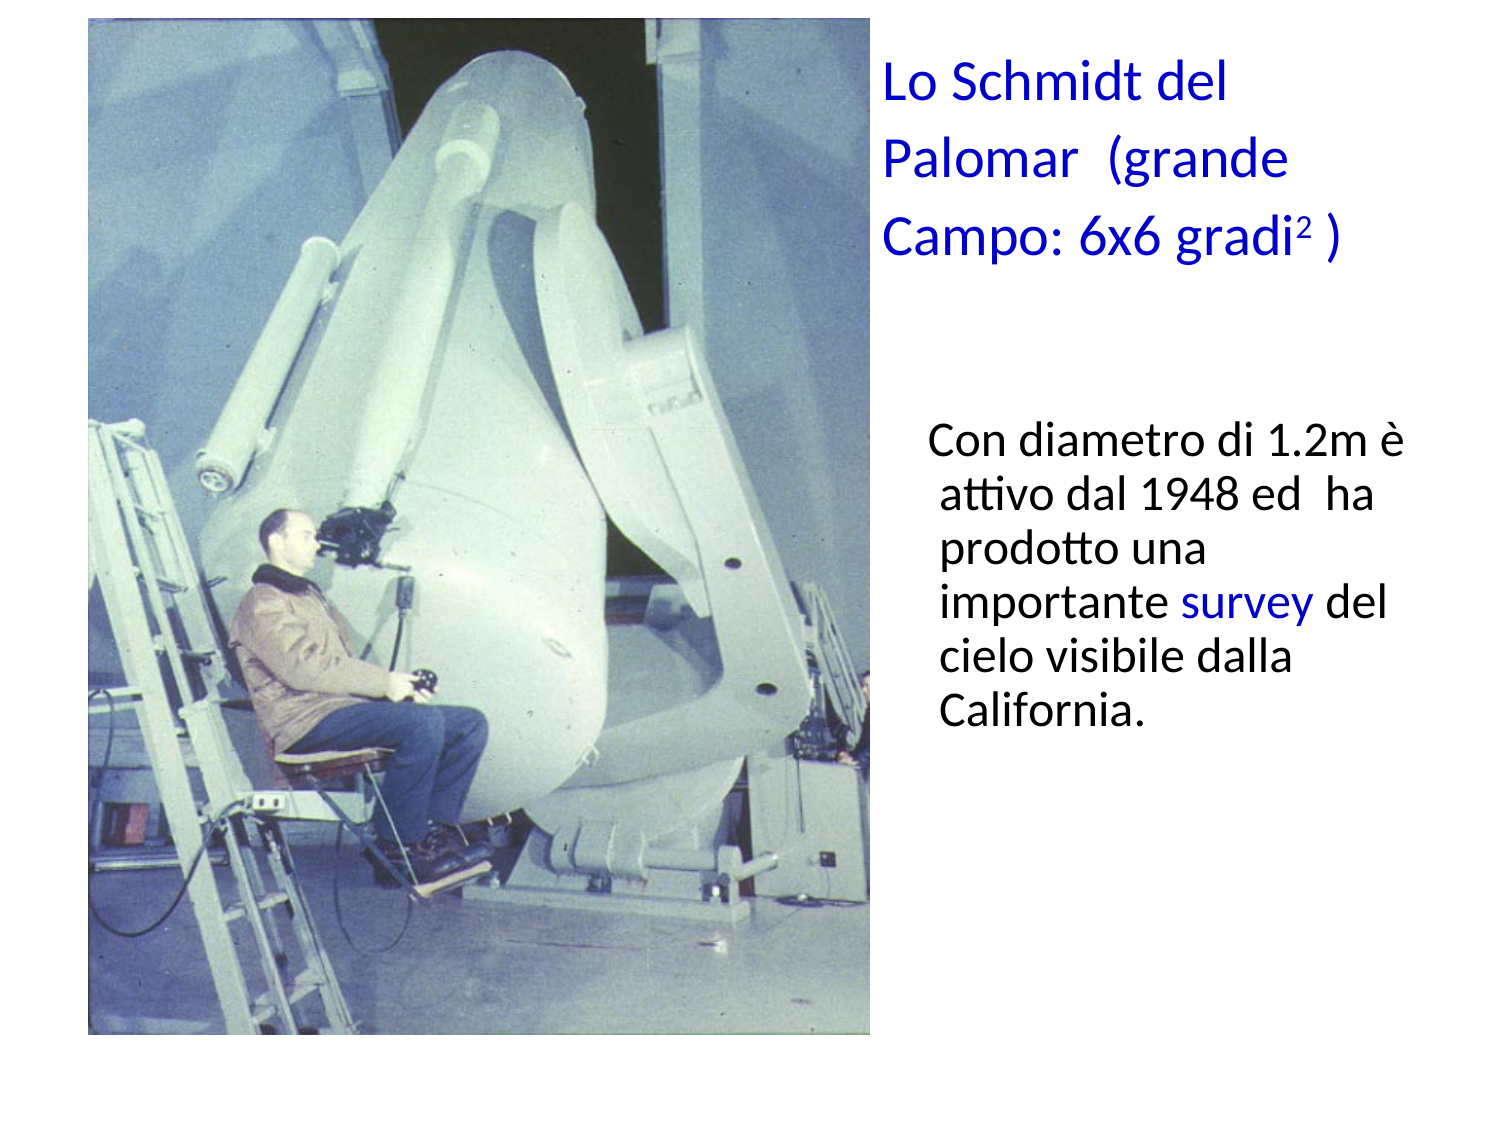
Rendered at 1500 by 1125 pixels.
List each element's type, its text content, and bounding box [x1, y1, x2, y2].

list Lo Schmidt del Palomar (grande Campo: 6x6 gradi2 ) Con diametro di 1.2m è attivo dal 1948 ed ha prodotto una importante survey del cielo visibile dalla California. [870, 42, 1453, 786]
picture [88, 18, 870, 1035]
